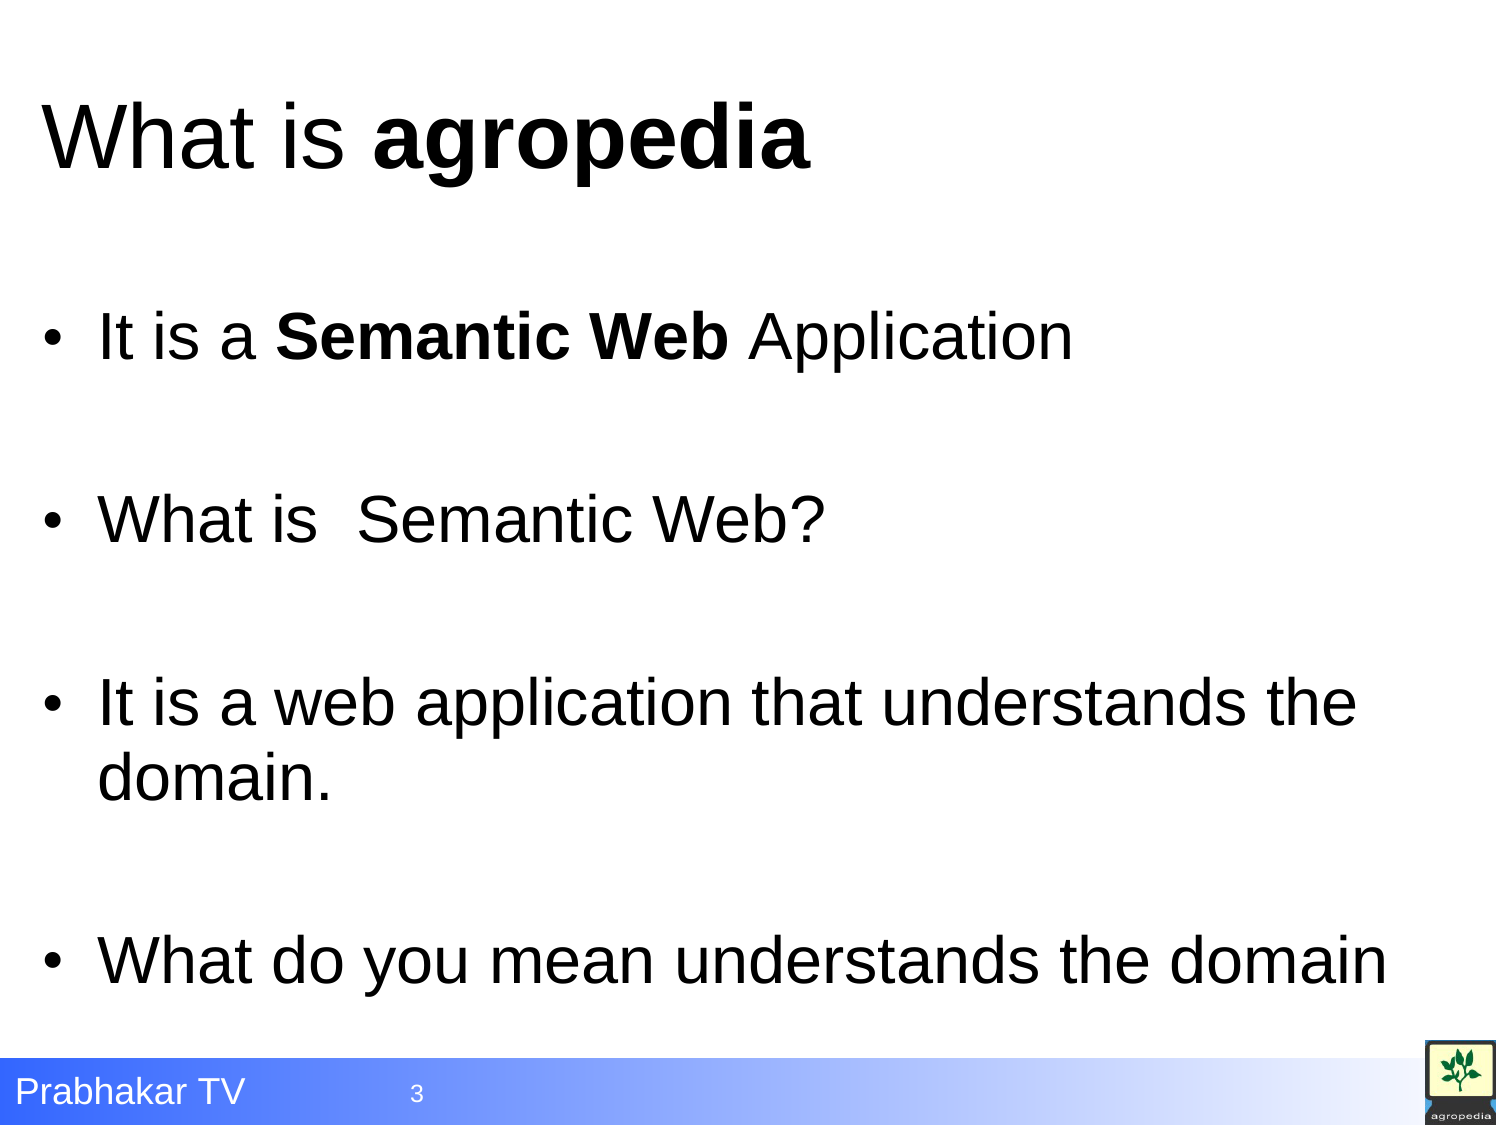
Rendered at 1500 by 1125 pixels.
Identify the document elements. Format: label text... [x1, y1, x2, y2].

list It is a Semantic Web Application What is Semantic Web? It is a web application that understands the domain. What do you mean understands the domain [41, 207, 1459, 1021]
title What is agropedia [41, 81, 1459, 193]
picture [1425, 1040, 1496, 1125]
